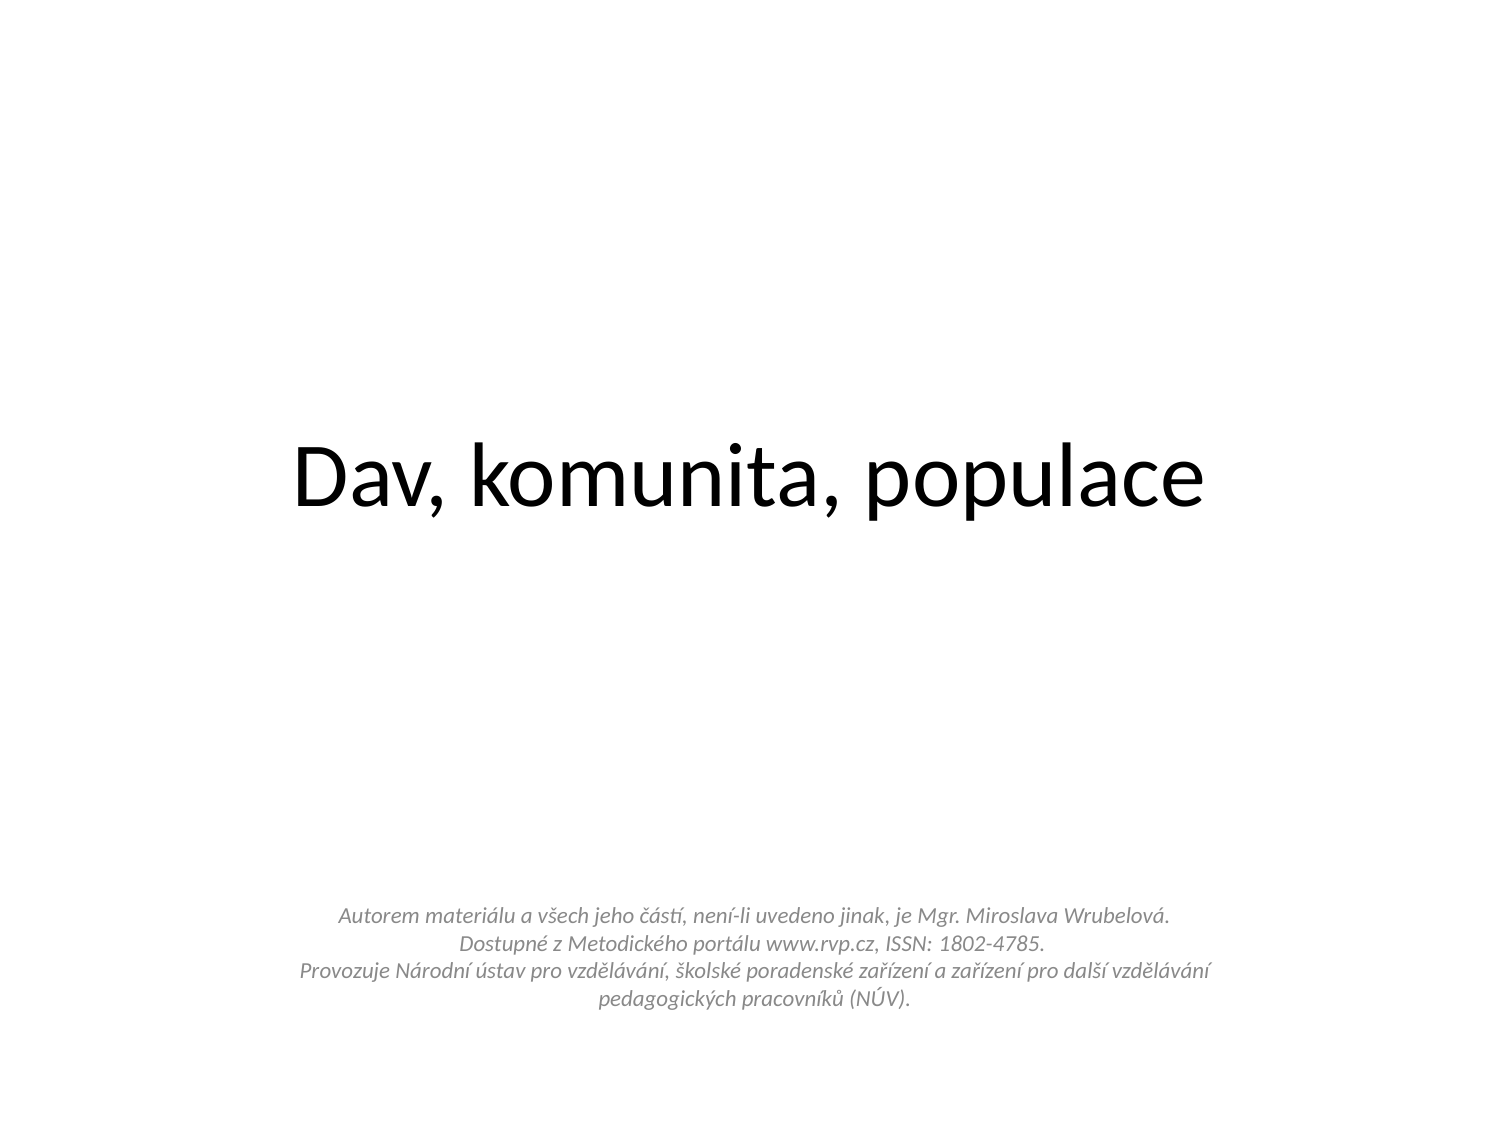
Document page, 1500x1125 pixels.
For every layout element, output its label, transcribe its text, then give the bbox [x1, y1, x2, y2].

text_box Autorem materiálu a všech jeho částí, není-li uvedeno jinak, je Mgr. Miroslava Wrubelová. Dostupné z Metodického portálu www.rvp.cz, ISSN: 1802-4785. Provozuje Národní ústav pro vzdělávání, školské poradenské zařízení a zařízení pro další vzdělávání pedagogických pracovníků (NÚV). [230, 893, 1281, 1085]
title Dav, komunita, populace [112, 349, 1388, 591]
